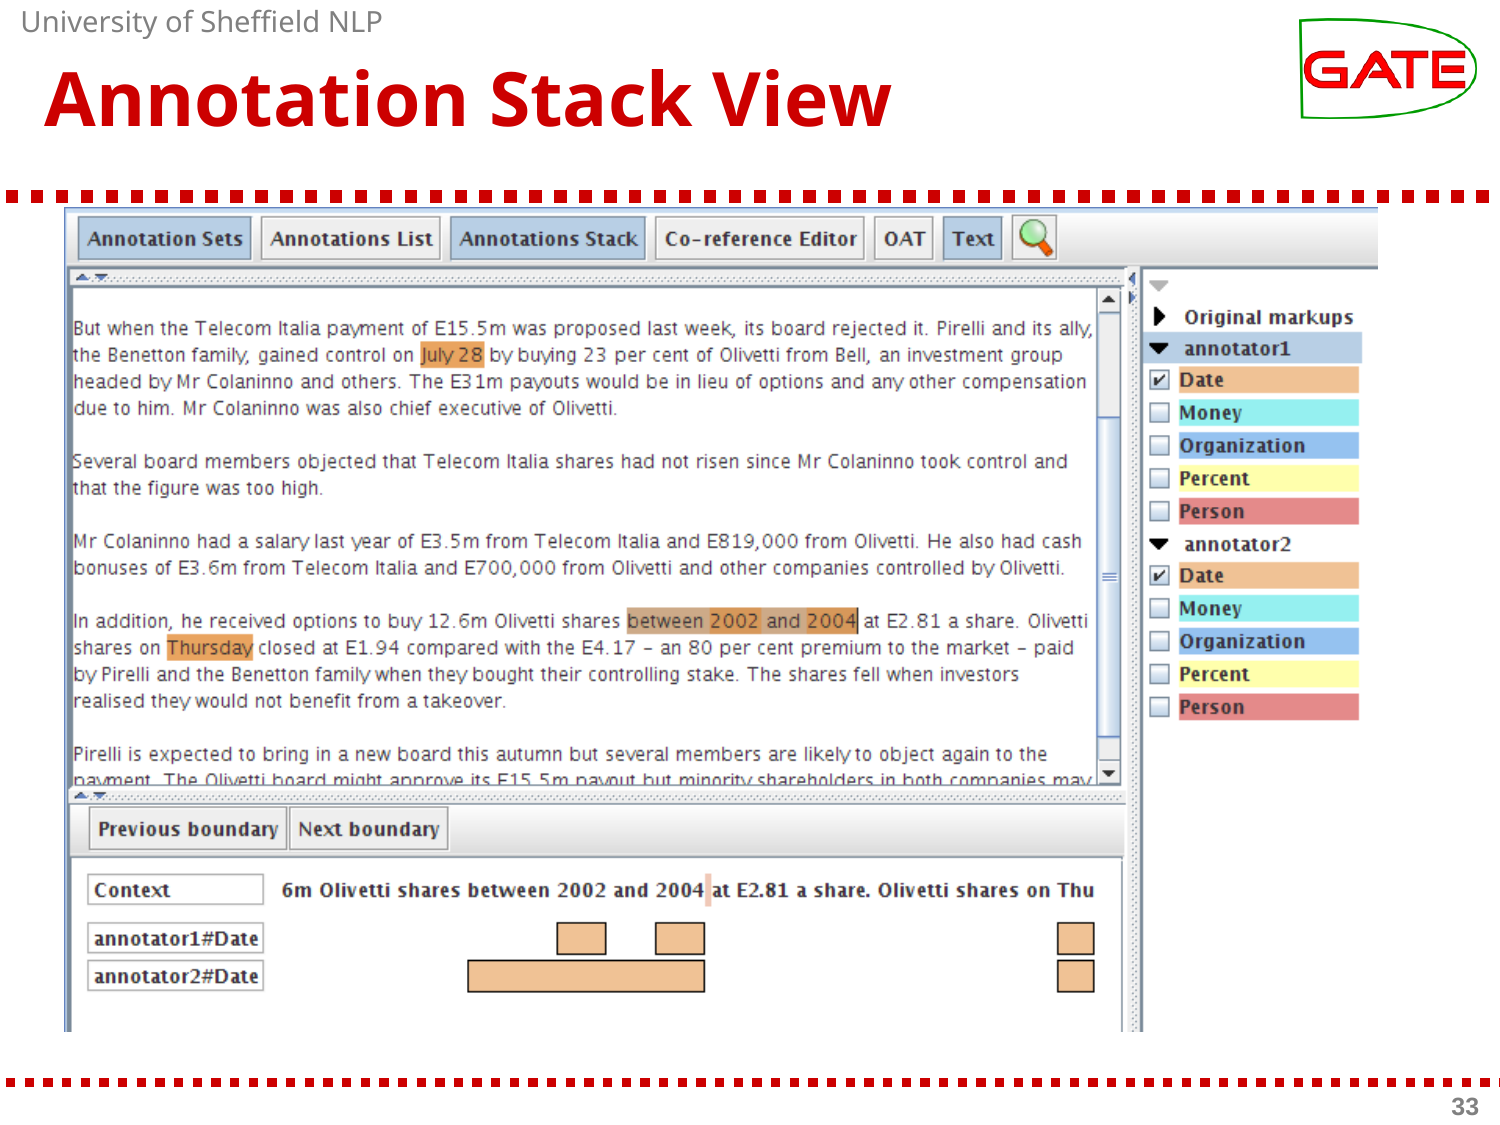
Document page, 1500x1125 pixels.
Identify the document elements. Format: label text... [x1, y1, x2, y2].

title Annotation Stack View [29, 42, 1188, 149]
picture [64, 207, 1378, 1032]
picture [1299, 18, 1477, 119]
text_box <number> [1144, 1082, 1495, 1125]
